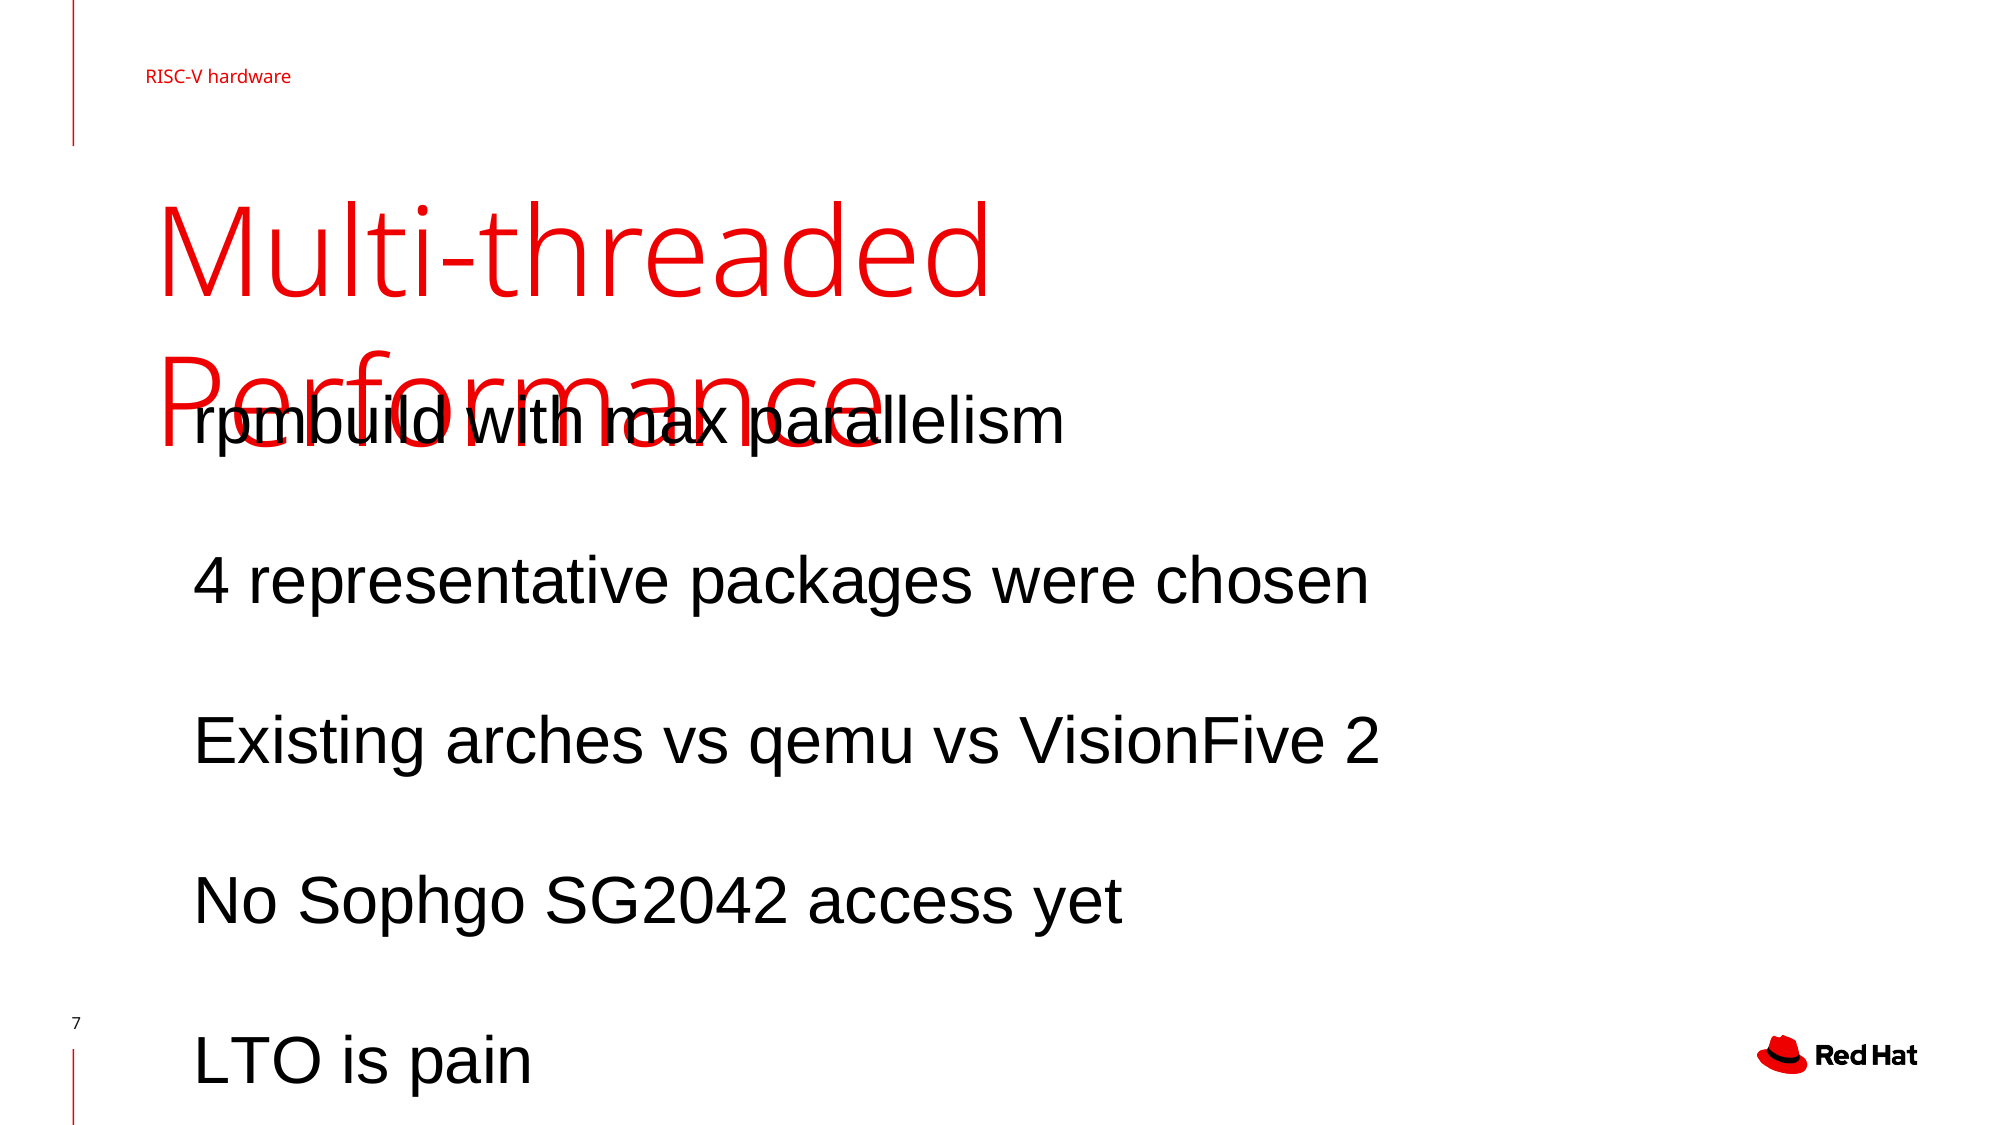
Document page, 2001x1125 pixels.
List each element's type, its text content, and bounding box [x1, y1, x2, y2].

title Multi-threaded Performance [81, 156, 1747, 370]
text_box rpmbuild with max parallelism 4 representative packages were chosen Existing arches vs qemu vs VisionFive 2 No Sophgo SG2042 access yet LTO is pain [178, 369, 1759, 1104]
picture [1759, 1035, 1918, 1074]
text_box RISC-V hardware [73, 9, 918, 144]
